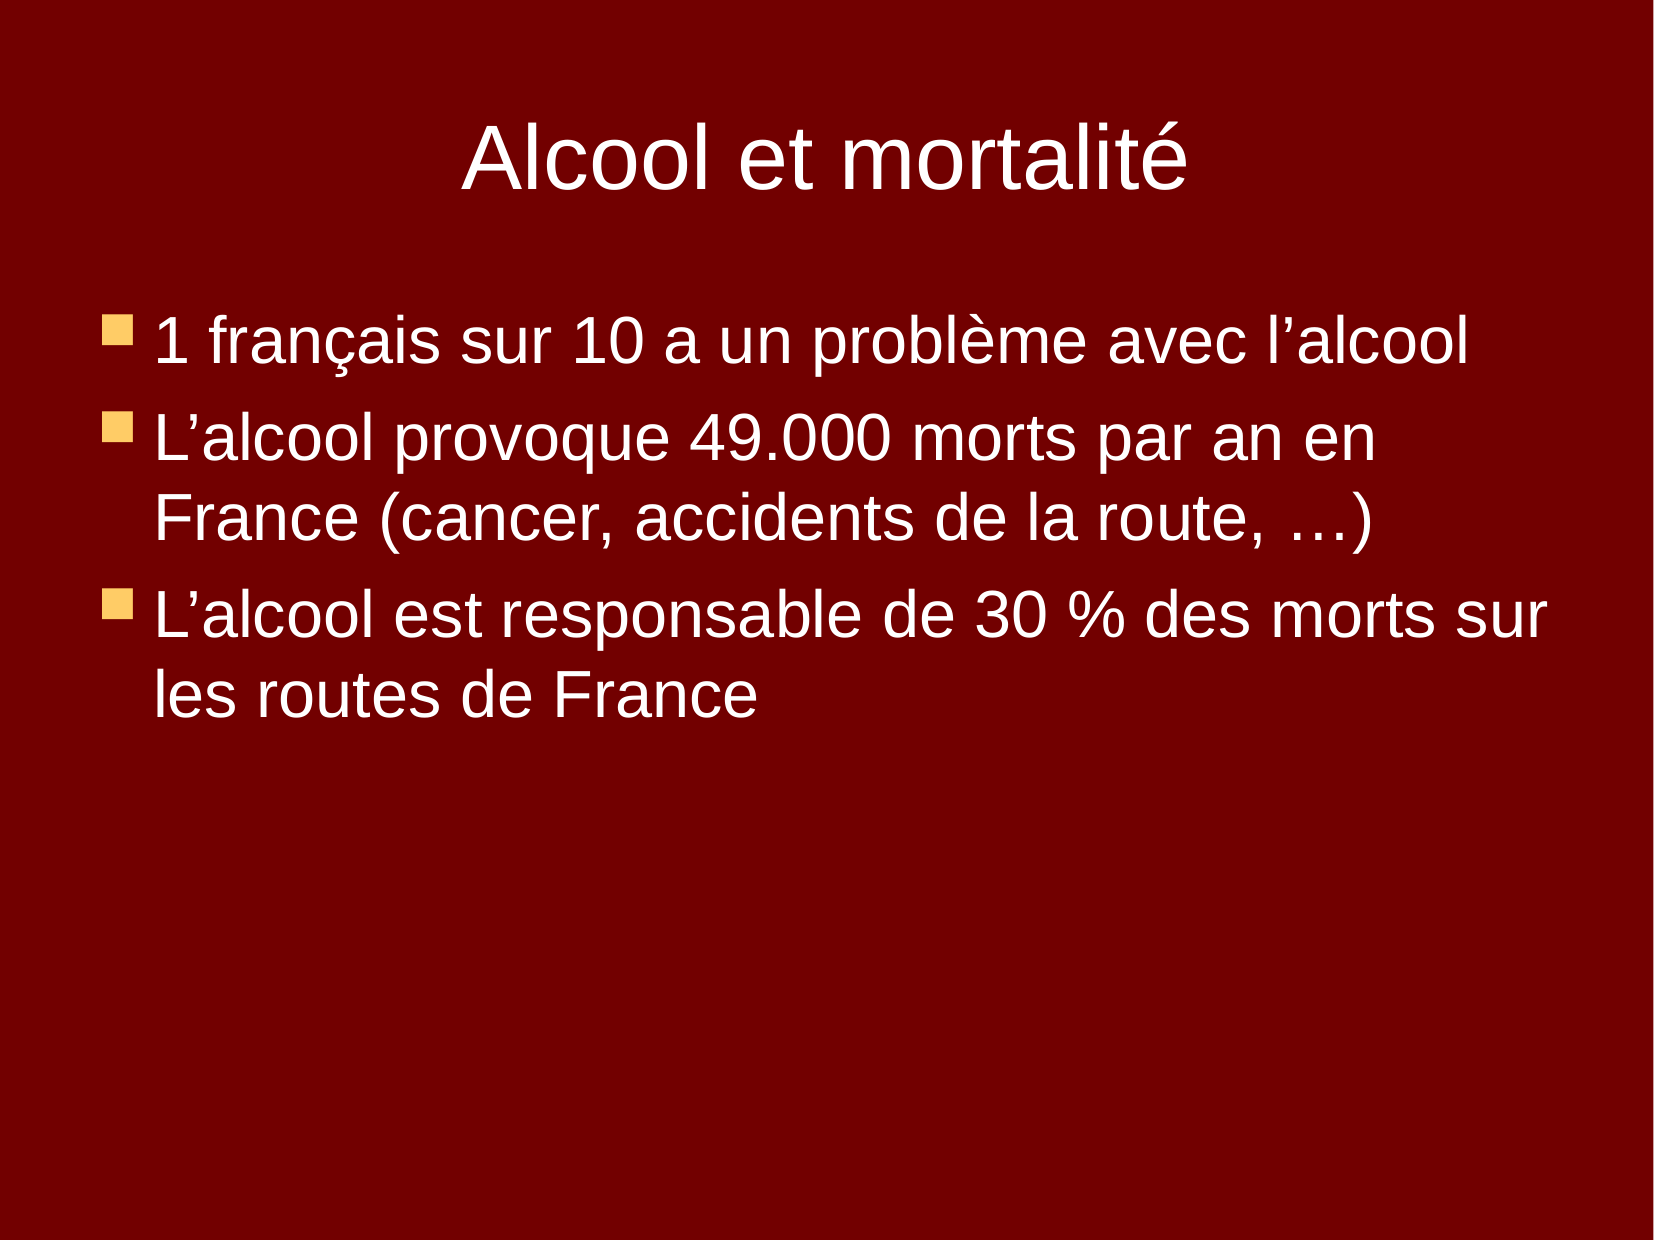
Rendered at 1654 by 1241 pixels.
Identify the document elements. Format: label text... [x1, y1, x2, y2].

title Alcool et mortalité [82, 49, 1571, 257]
list 1 français sur 10 a un problème avec l’alcool L’alcool provoque 49.000 morts par an en France (cancer, accidents de la route, …) L’alcool est responsable de 30 % des morts sur les routes de France [82, 289, 1571, 1103]
